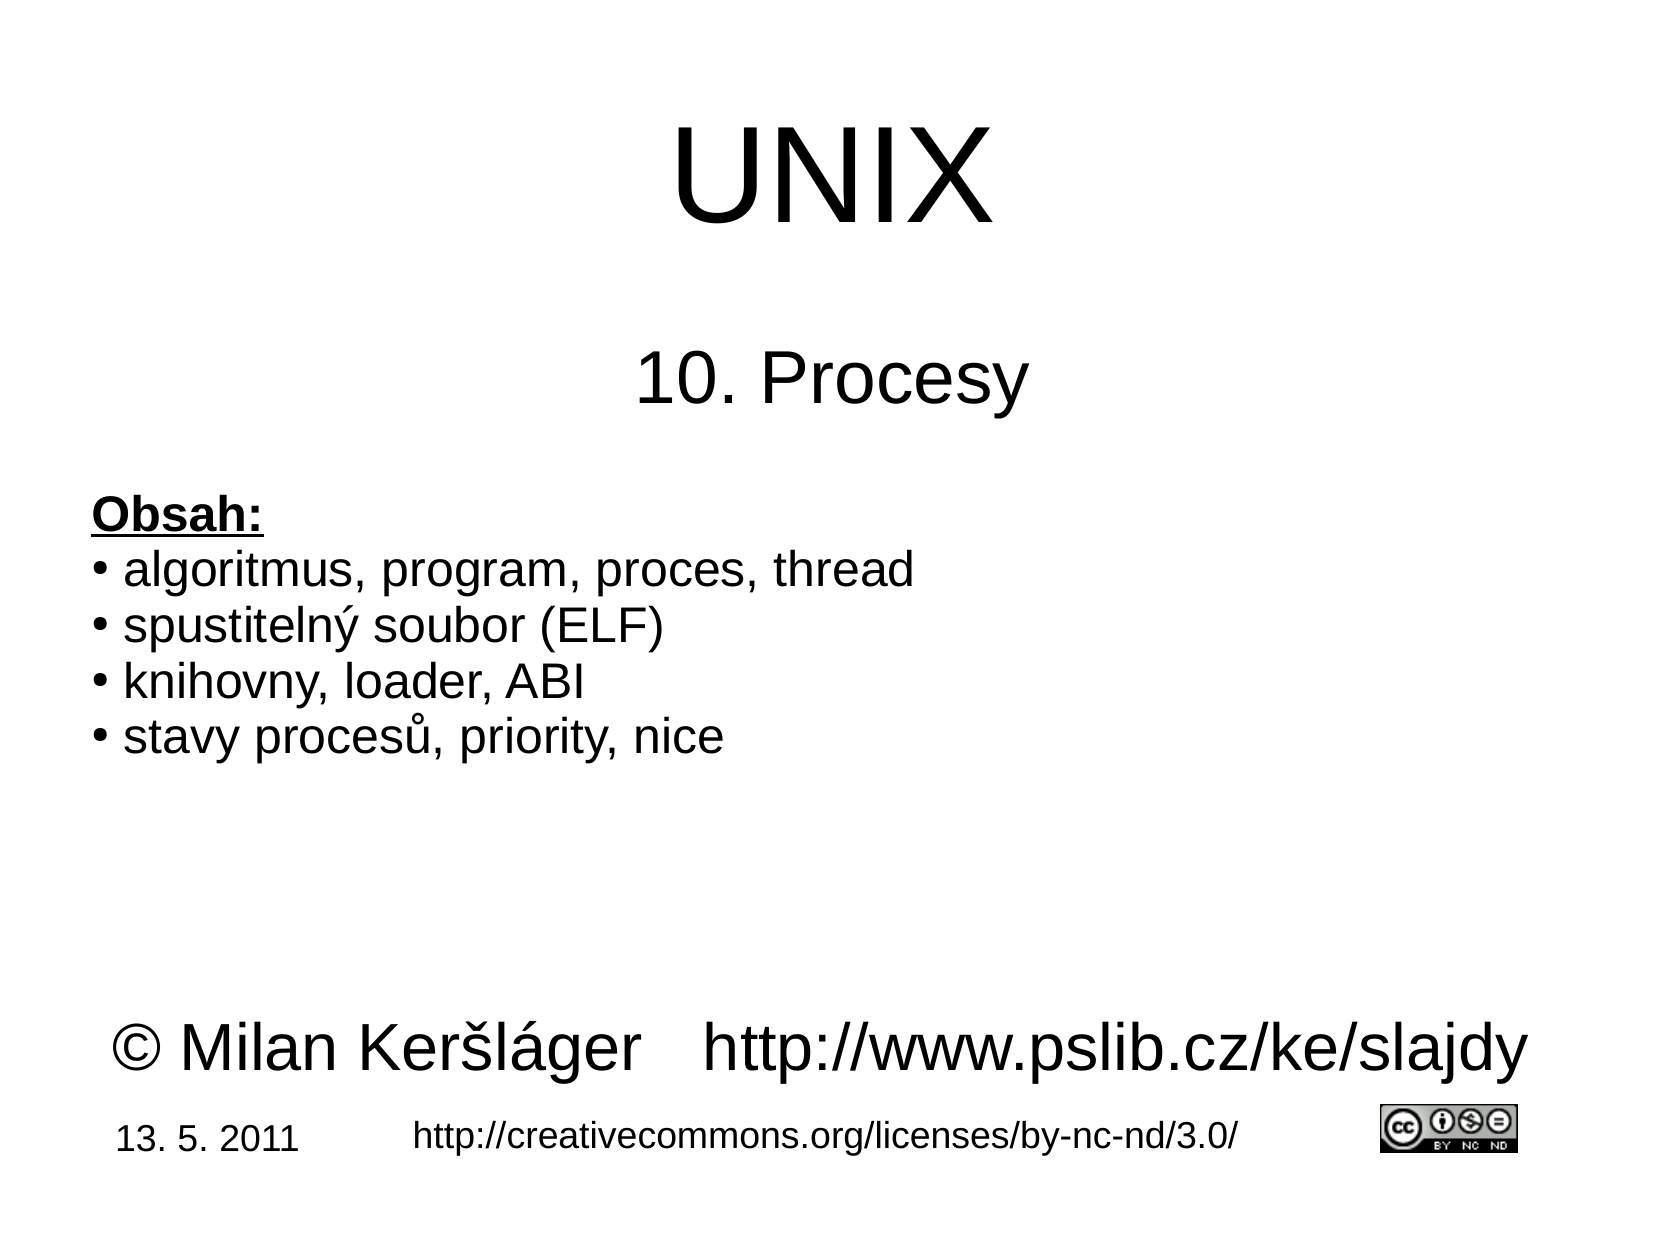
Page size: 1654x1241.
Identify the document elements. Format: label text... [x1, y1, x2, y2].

text_box 13.5.2011 [100, 1110, 337, 1168]
list © Milan Keršláger http://www.pslib.cz/ke/slajdy [76, 1009, 1565, 1087]
title UNIX 10. Procesy [88, 56, 1577, 461]
text_box Obsah: algoritmus, program, proces, thread spustitelný soubor (ELF) knihovny, loader, ABI stavy procesů, priority, nice [76, 478, 1583, 774]
text_box http://creativecommons.org/licenses/by-nc-nd/3.0/ [339, 1107, 1313, 1165]
picture [1380, 1104, 1518, 1153]
